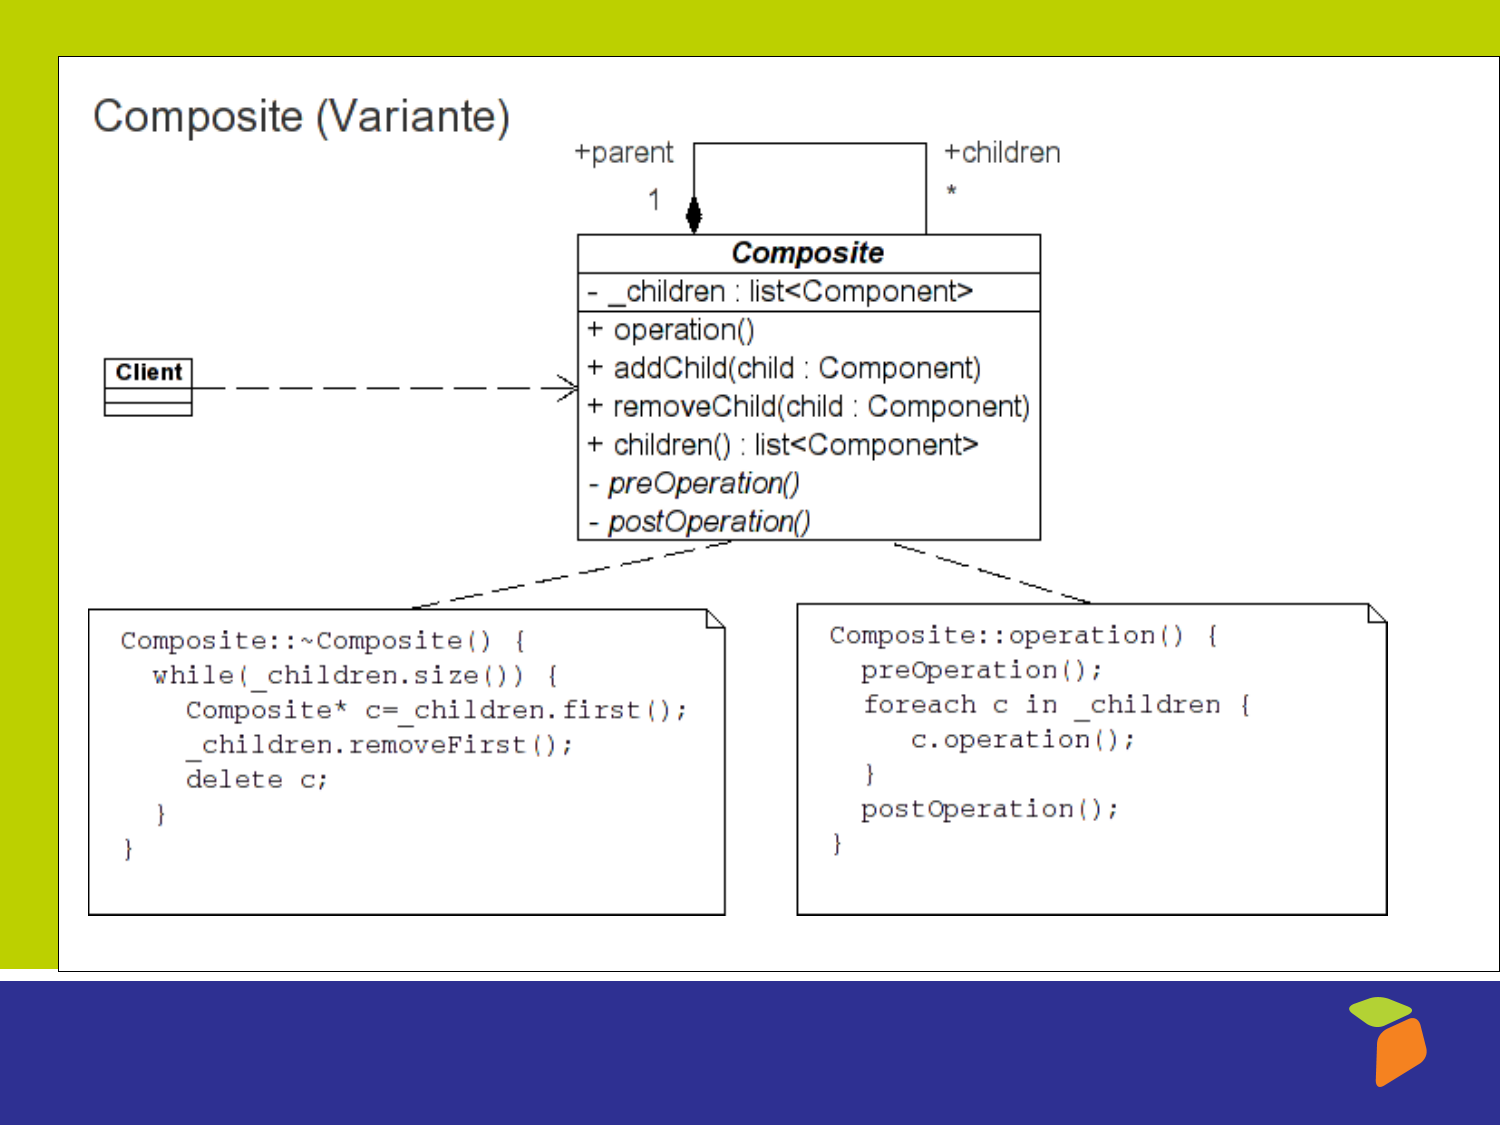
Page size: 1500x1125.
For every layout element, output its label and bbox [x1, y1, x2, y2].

picture [88, 88, 1388, 916]
text_box [58, 56, 1500, 972]
picture [0, 981, 1500, 1125]
